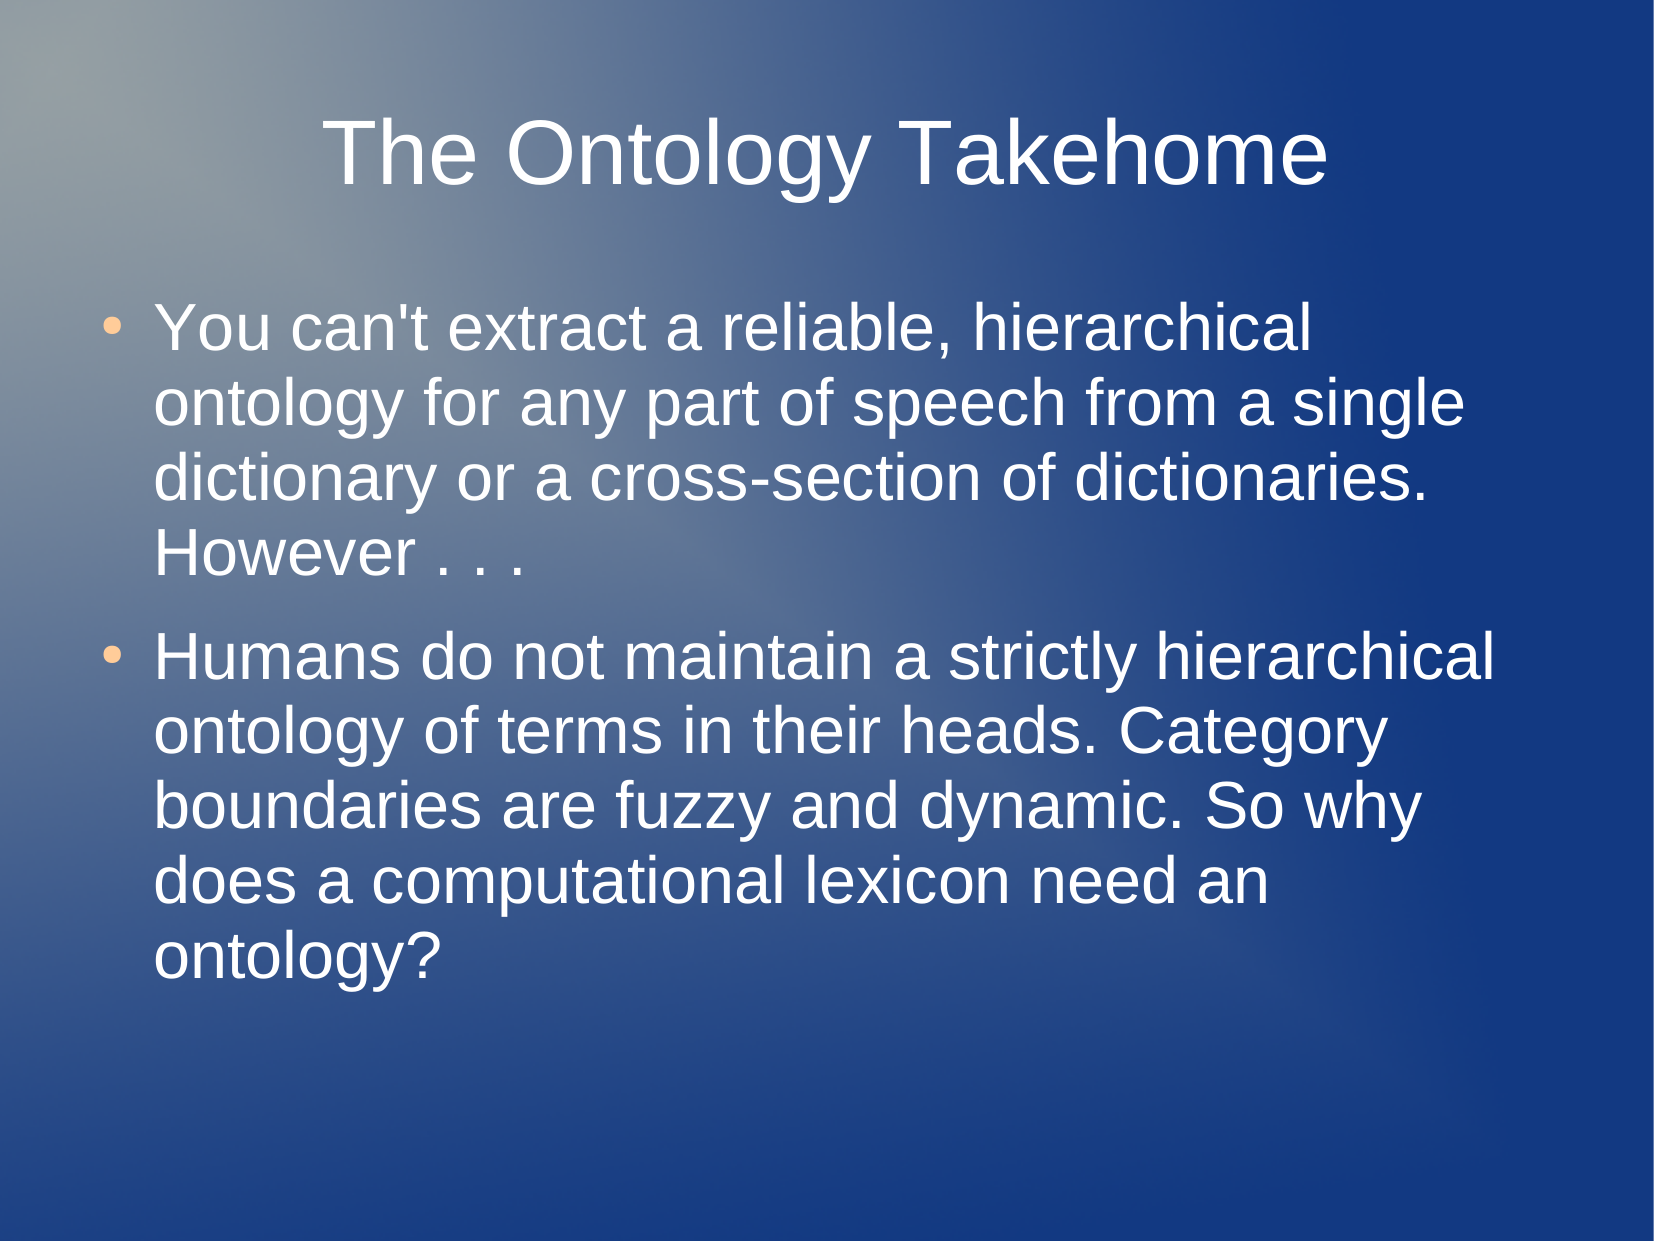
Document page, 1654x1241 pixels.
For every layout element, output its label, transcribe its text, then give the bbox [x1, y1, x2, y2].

title The Ontology Takehome [82, 49, 1571, 257]
list You can't extract a reliable, hierarchical ontology for any part of speech from a single dictionary or a cross-section of dictionaries. However . . . Humans do not maintain a strictly hierarchical ontology of terms in their heads. Category boundaries are fuzzy and dynamic. So why does a computational lexicon need an ontology? [82, 290, 1571, 1109]
picture [0, 0, 1654, 1241]
